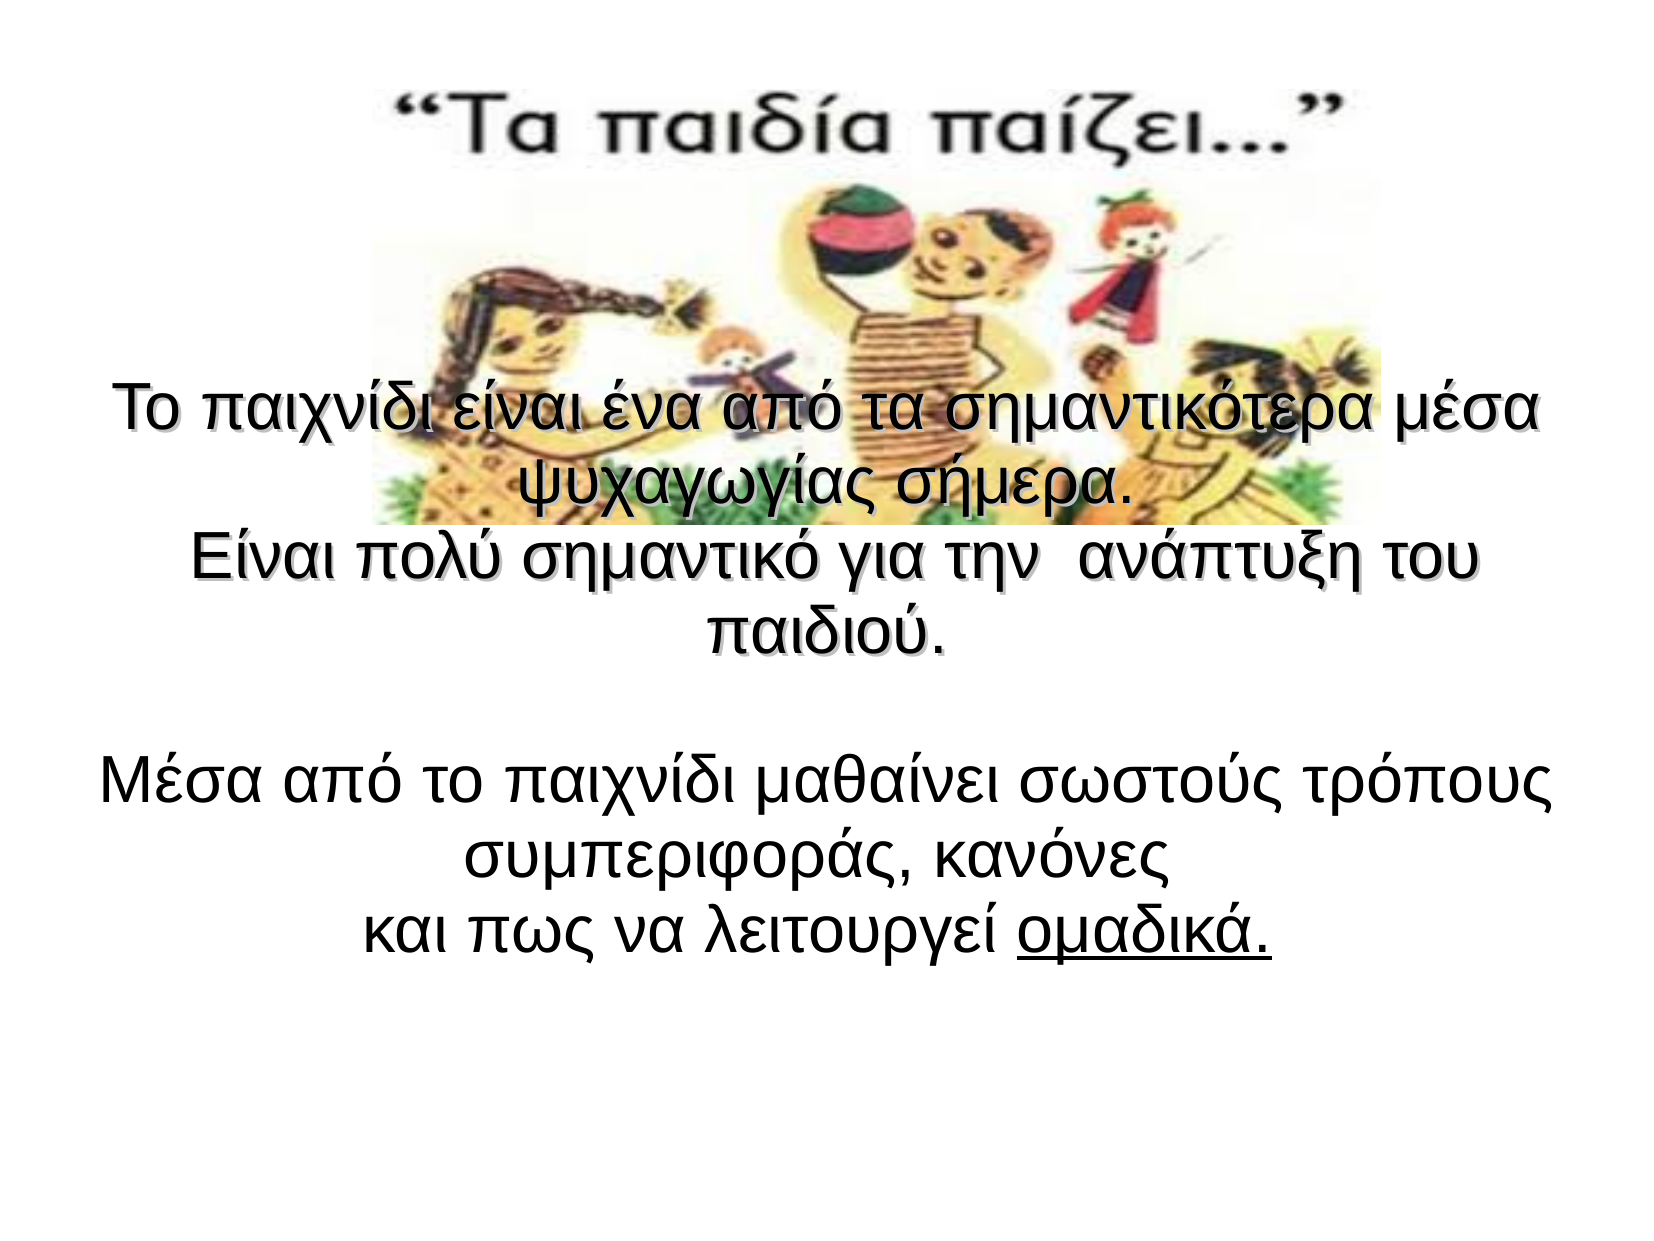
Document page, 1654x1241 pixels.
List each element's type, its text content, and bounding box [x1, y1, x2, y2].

picture [372, 89, 1381, 308]
subtitle Το παιχνίδι είναι ένα από τα σημαντικότερα μέσα ψυχαγωγίας σήμερα. Είναι πολύ σημαντικό για την ανάπτυξη του παιδιού. Μέσα από το παιχνίδι μαθαίνει σωστούς τρόπους συμπεριφοράς, κανόνες και πως να λειτουργεί ομαδικά. [82, 308, 1571, 1028]
